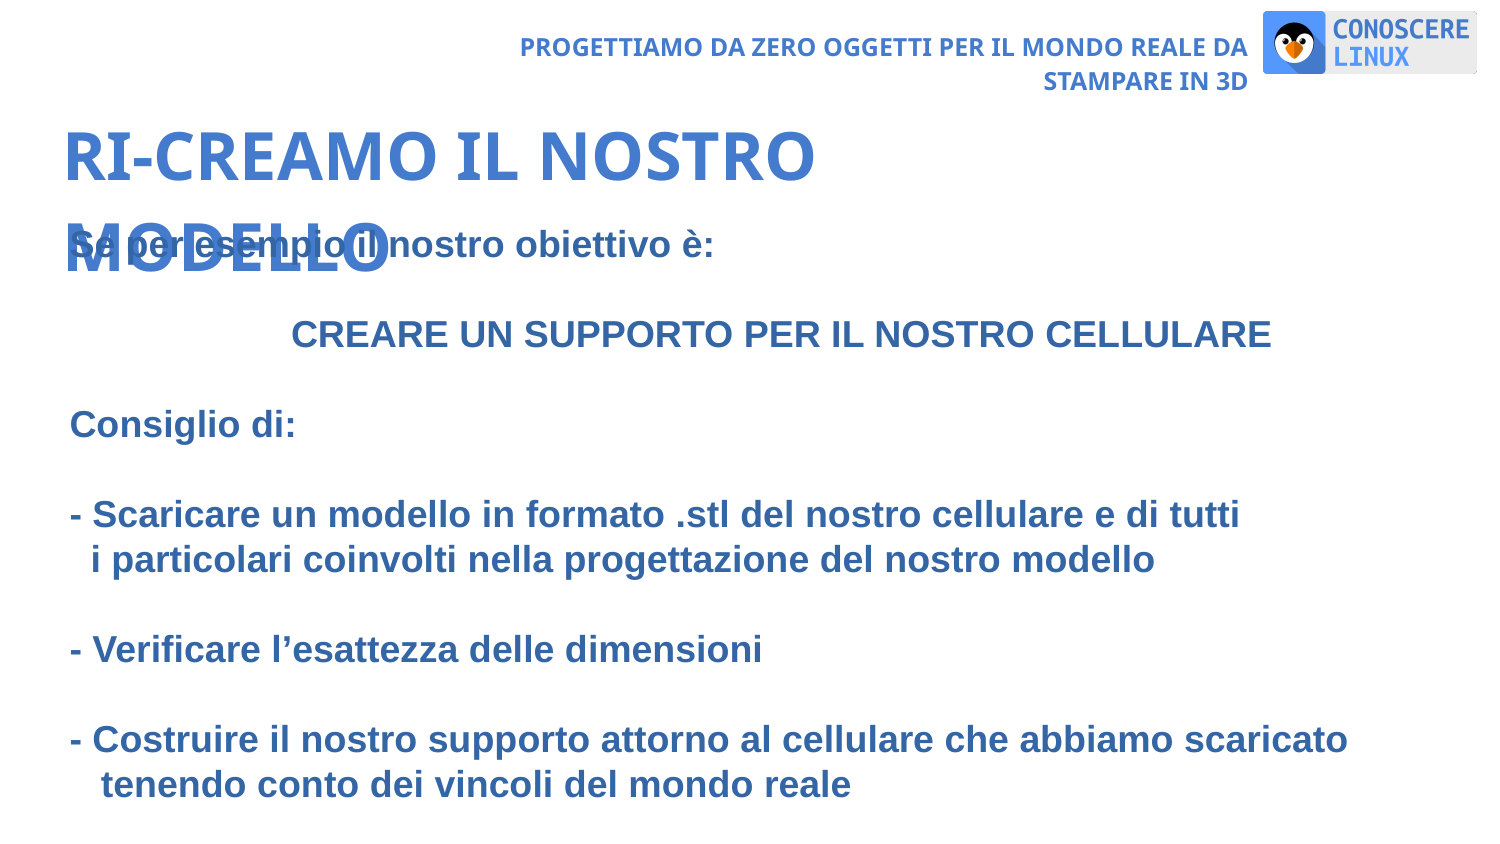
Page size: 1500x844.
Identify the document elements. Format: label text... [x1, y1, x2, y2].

title Se per esempio il nostro obiettivo è: CREARE UN SUPPORTO PER IL NOSTRO CELLULARE Consiglio di: - Scaricare un modello in formato .stl del nostro cellulare e di tutti i particolari coinvolti nella progettazione del nostro modello - Verificare l’esattezza delle dimensioni - Costruire il nostro supporto attorno al cellulare che abbiamo scaricato tenendo conto dei vincoli del mondo reale [54, 205, 1385, 277]
picture [1263, 11, 1477, 74]
text_box PROGETTIAMO DA ZERO OGGETTI PER IL MONDO REALE DA STAMPARE IN 3D [437, 21, 1264, 91]
text_box RI-CREAMO IL NOSTRO MODELLO [47, 102, 1075, 189]
